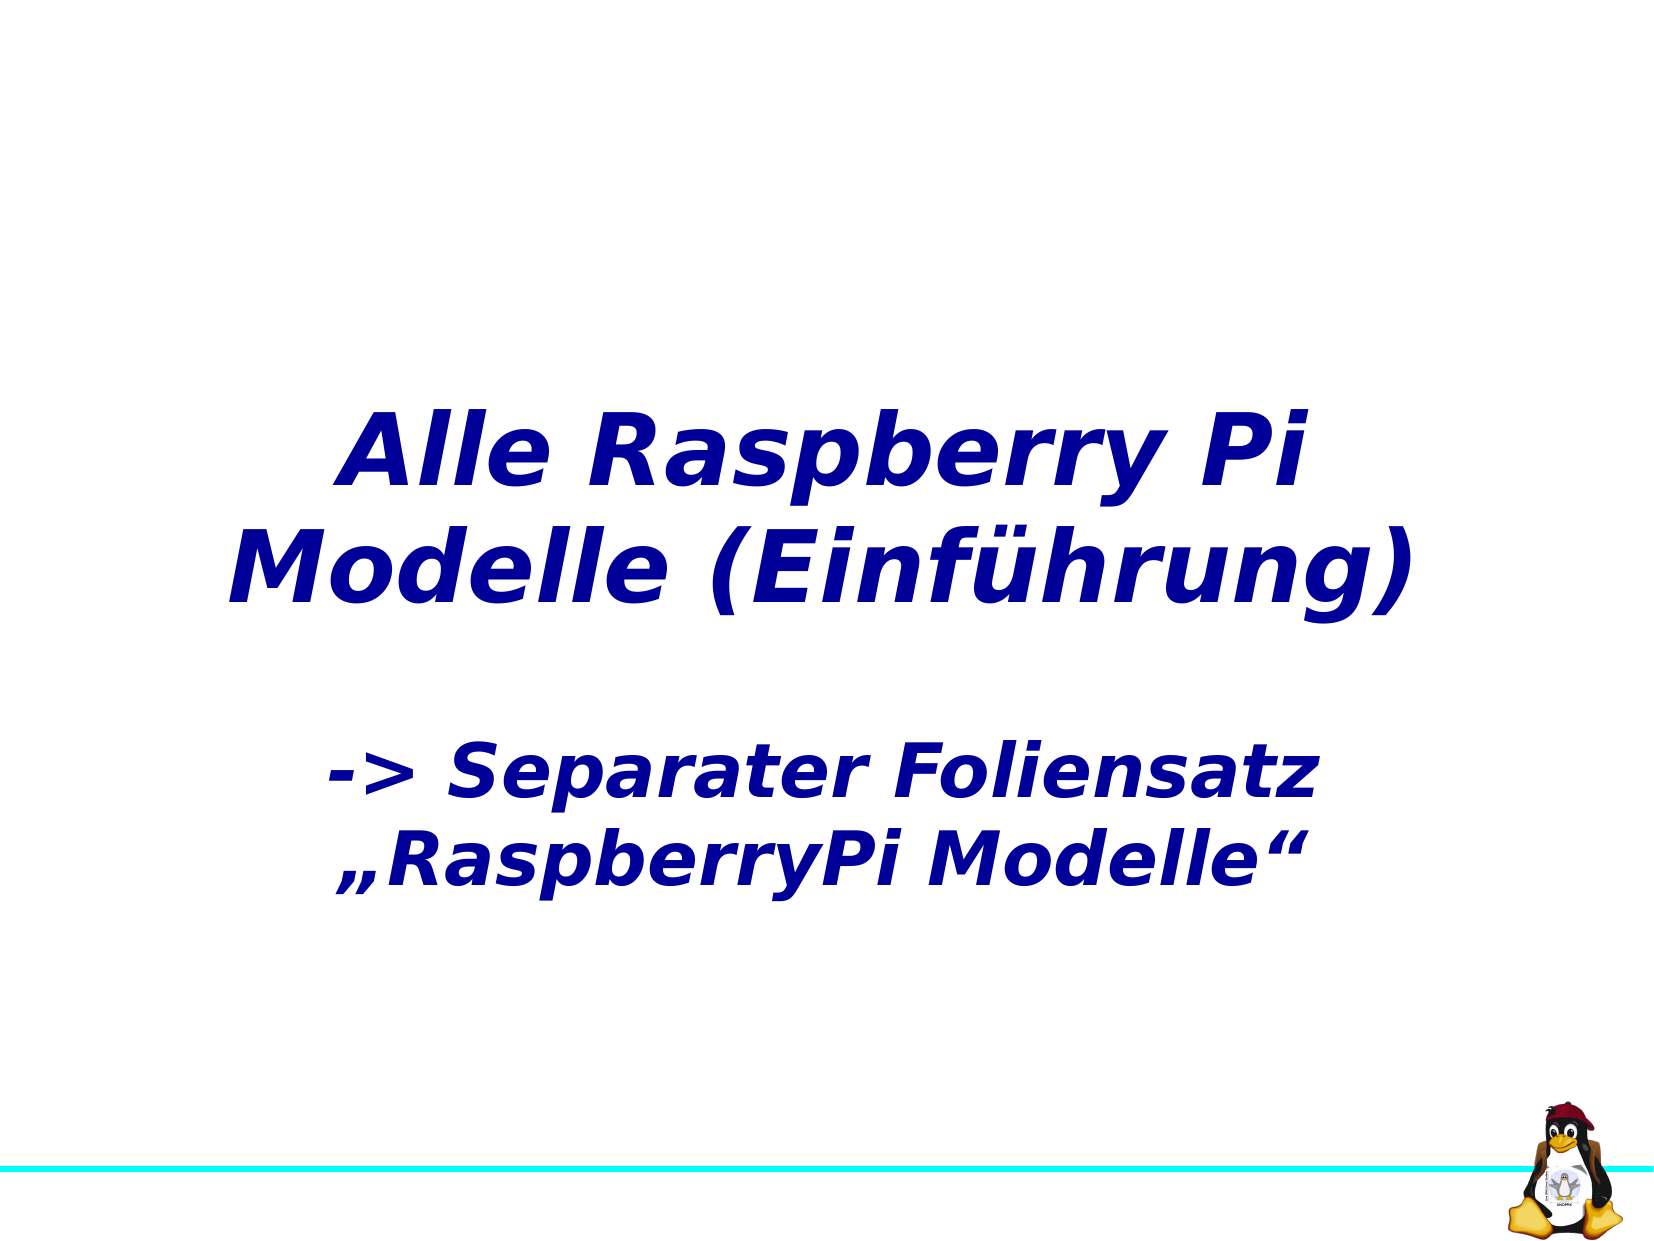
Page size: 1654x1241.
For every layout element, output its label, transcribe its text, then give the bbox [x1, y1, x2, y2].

picture [1505, 1100, 1625, 1241]
title Alle Raspberry Pi Modelle (Einführung) -> Separater Foliensatz „RaspberryPi Modelle“ [118, 400, 1531, 896]
